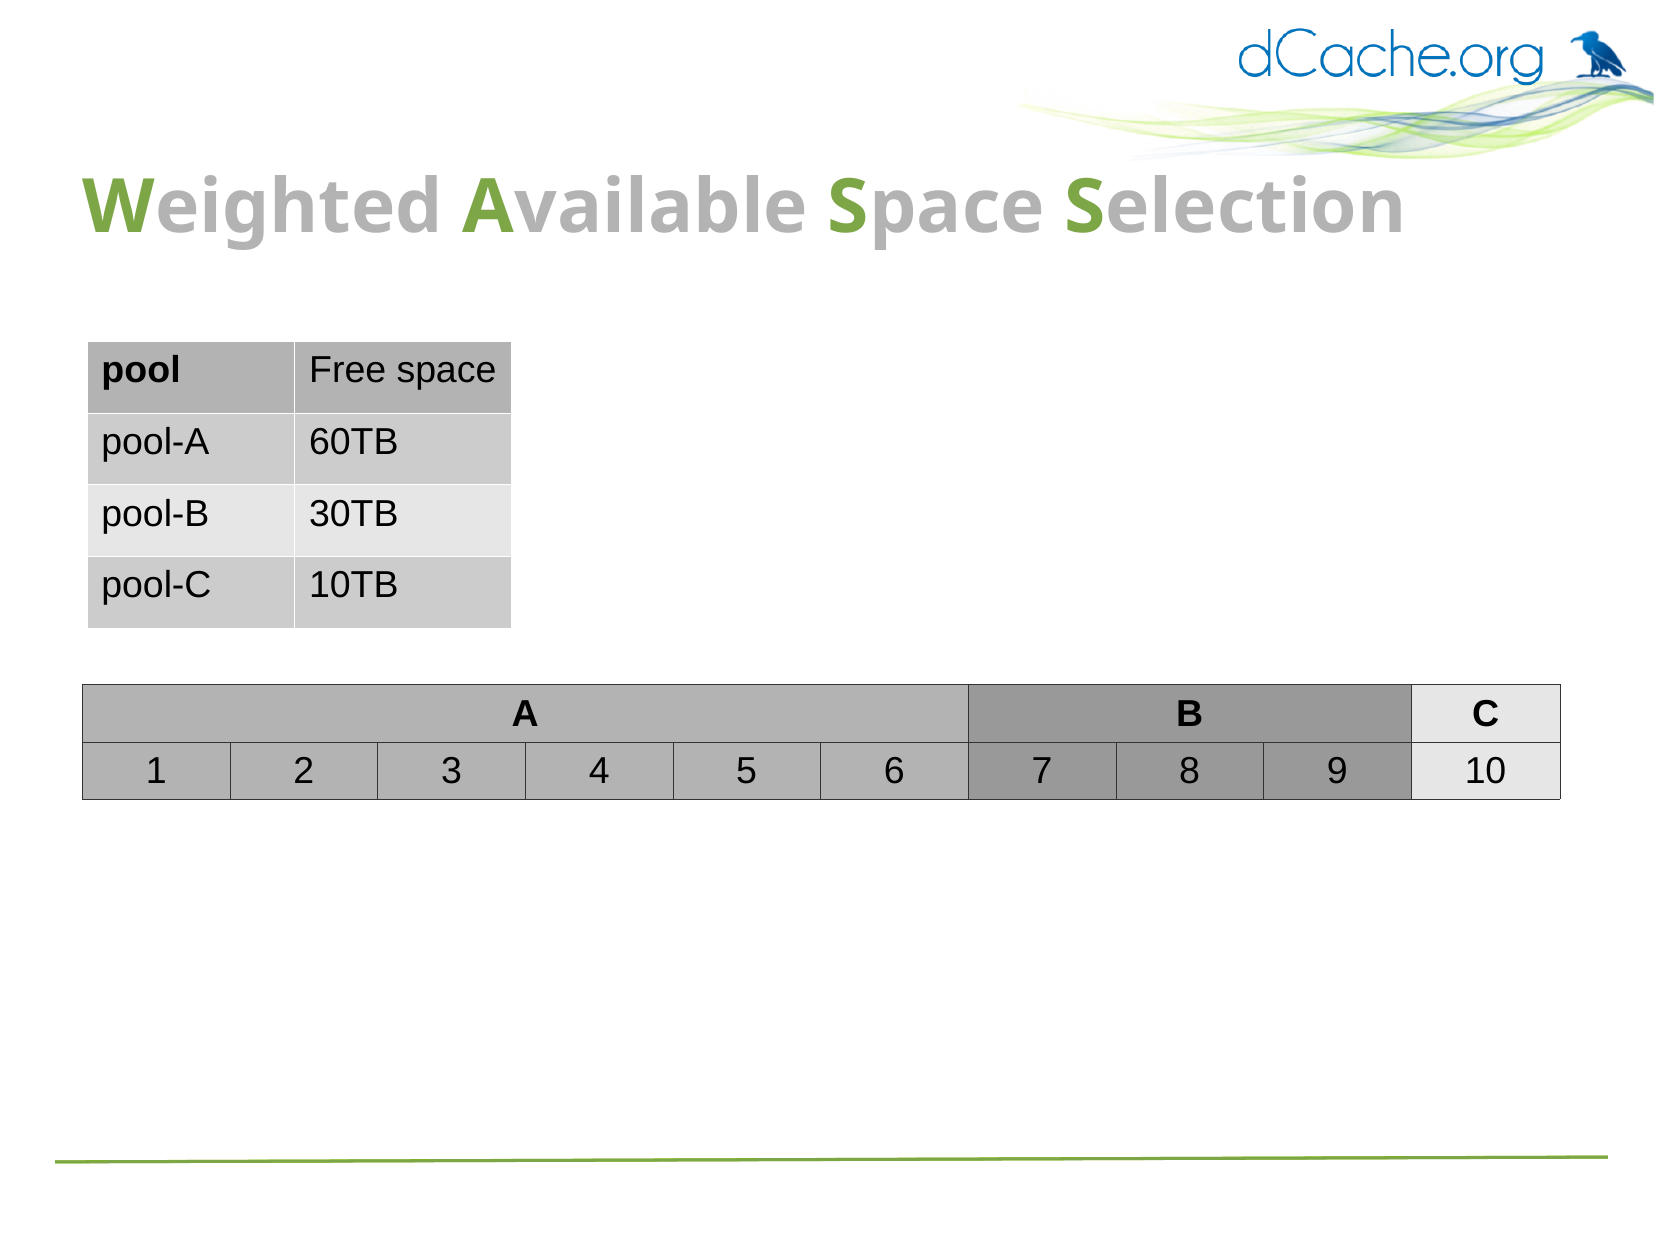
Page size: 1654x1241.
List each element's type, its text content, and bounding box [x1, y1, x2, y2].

table_cell 8 [1117, 743, 1263, 799]
table_header B [969, 685, 1411, 742]
table_cell 4 [526, 743, 673, 799]
table_cell 9 [1264, 743, 1411, 799]
table_cell 7 [969, 743, 1116, 799]
table_cell 2 [231, 743, 377, 799]
table_header A [83, 685, 968, 742]
table_cell pool-A [88, 414, 294, 484]
table_header C [1412, 685, 1560, 742]
table_cell 5 [674, 743, 820, 799]
table_cell pool-C [88, 557, 294, 628]
title Weighted Available Space Selection [82, 155, 1605, 252]
table_cell 60TB [295, 414, 511, 484]
table_header Free space [295, 342, 511, 413]
table_header pool [88, 342, 294, 413]
table_cell 10 [1412, 743, 1560, 799]
table_cell 30TB [295, 485, 511, 556]
table_cell pool-B [88, 485, 294, 556]
table_cell 10TB [295, 557, 511, 628]
table_cell 3 [378, 743, 525, 799]
table_cell 6 [821, 743, 968, 799]
picture [956, 16, 1654, 169]
table_cell 1 [83, 743, 230, 799]
